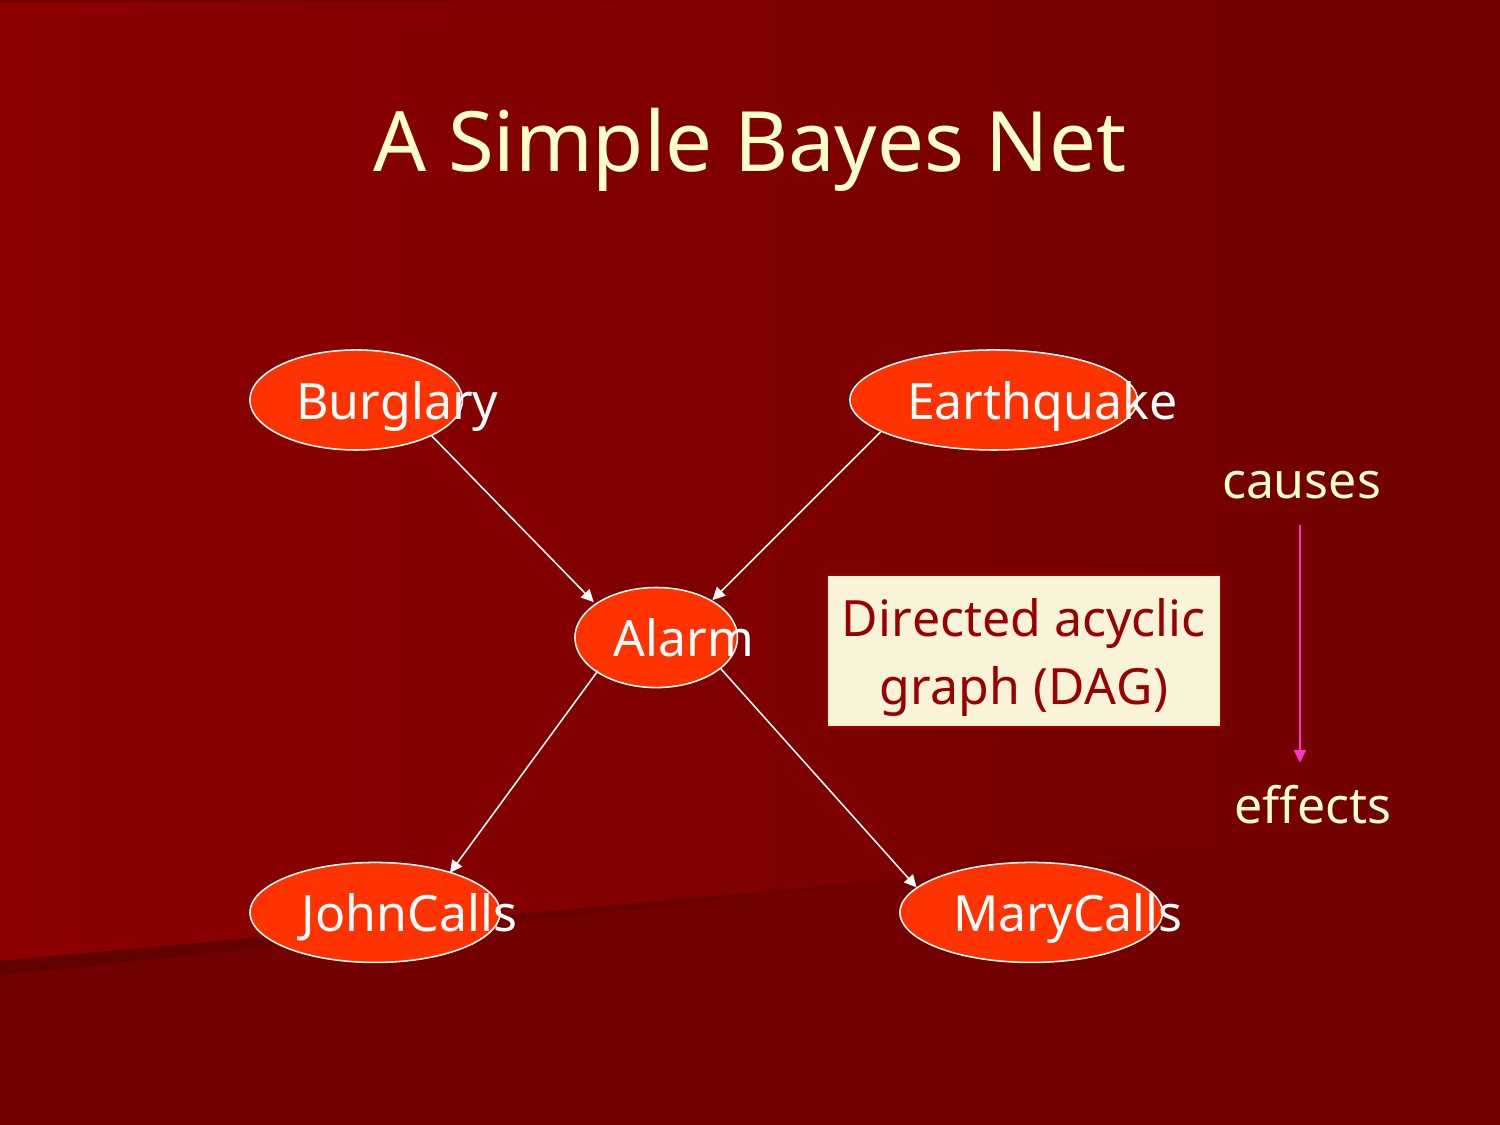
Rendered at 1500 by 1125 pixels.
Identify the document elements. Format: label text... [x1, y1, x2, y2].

text_box MaryCalls [899, 862, 1163, 963]
title A Simple Bayes Net [75, 45, 1426, 233]
text_box Directed acyclic graph (DAG) [827, 574, 1221, 727]
text_box JohnCalls [249, 862, 500, 963]
text_box causes [1207, 437, 1397, 522]
text_box Alarm [574, 587, 737, 688]
text_box Alarm [733, 633, 738, 654]
text_box Earthquake [849, 349, 1127, 451]
text_box effects [1220, 762, 1407, 847]
text_box Burglary [249, 349, 462, 451]
